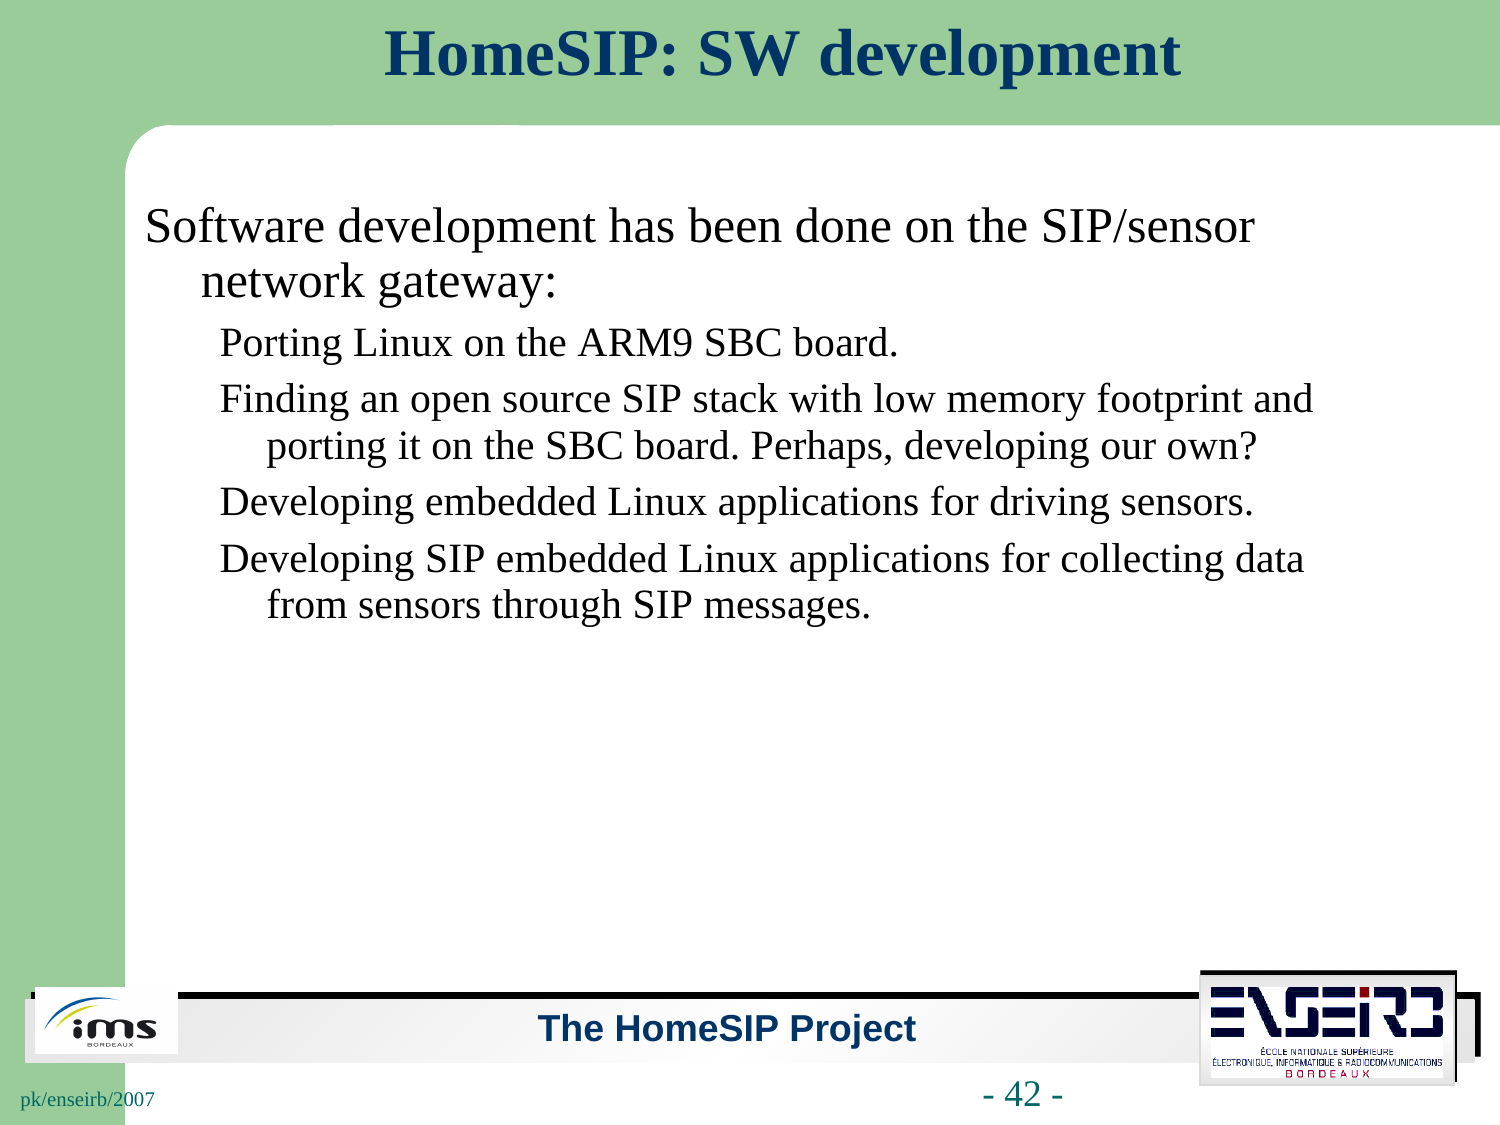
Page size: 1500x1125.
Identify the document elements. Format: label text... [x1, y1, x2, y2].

text_box Software development has been done on the SIP/sensor network gateway: Porting Linux on the ARM9 SBC board. Finding an open source SIP stack with low memory footprint and porting it on the SBC board. Perhaps, developing our own? Developing embedded Linux applications for driving sensors. Developing SIP embedded Linux applications for collecting data from sensors through SIP messages. [129, 190, 1392, 802]
text_box HomeSIP: SW development [246, 8, 1322, 99]
picture [1211, 987, 1443, 1078]
picture [35, 987, 178, 1054]
